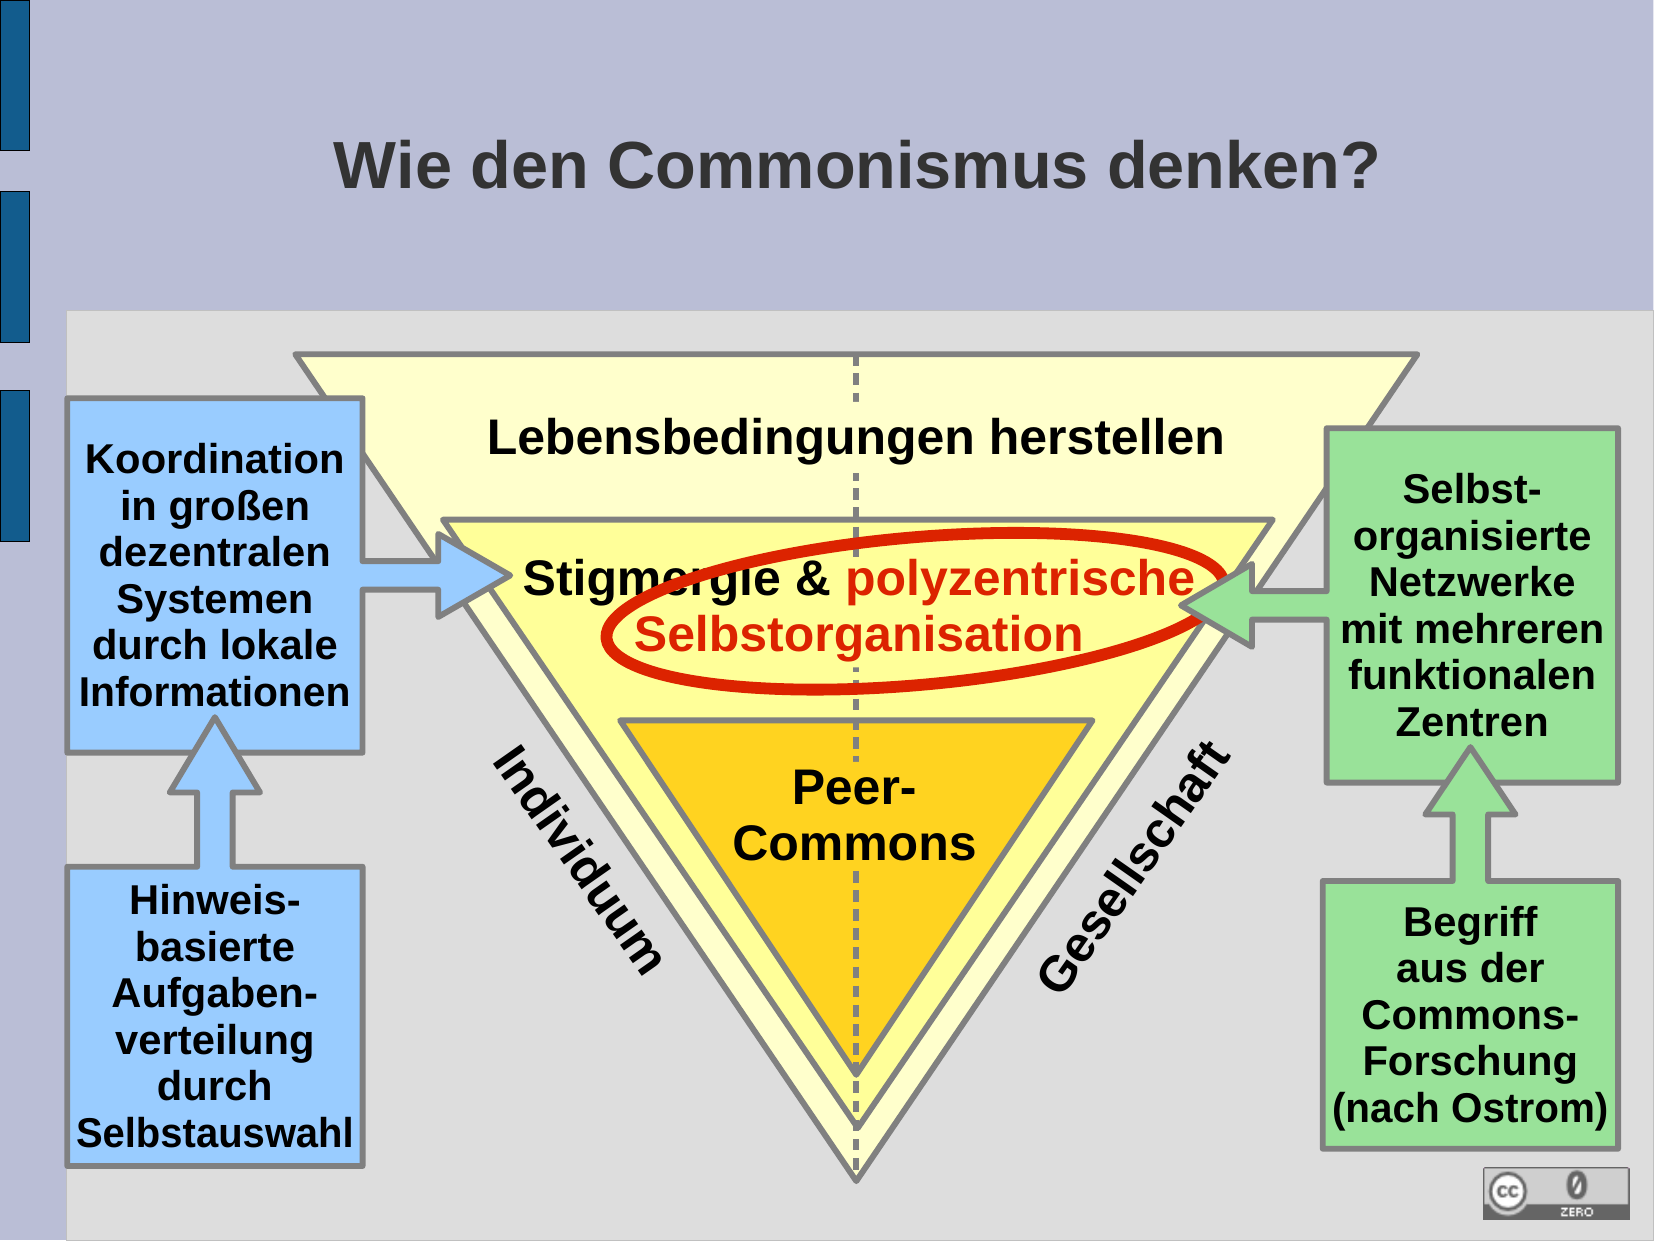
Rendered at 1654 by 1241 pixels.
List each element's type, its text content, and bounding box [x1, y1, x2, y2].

text_box Begriff aus der Commons- Forschung (nach Ostrom) [1322, 747, 1619, 1149]
text_box [295, 354, 1418, 591]
text_box Stigmergie & polyzentrische Selbstorganisation [613, 543, 1211, 671]
text_box Gesellschaft [1009, 713, 1256, 1023]
picture [1483, 1167, 1630, 1220]
text_box Stigmergie & polyzentrische Selbstorganisation [507, 543, 811, 671]
title Wie den Commonismus denken? [121, 61, 1595, 269]
text_box [1211, 624, 1228, 659]
text_box Stigmergie & polyzentrische Selbstorganisation [1064, 621, 1211, 671]
text_box [677, 671, 983, 683]
text_box Hinweis- basierte Aufgaben- verteilung durch Selbstauswahl [67, 717, 363, 1166]
text_box [510, 671, 1203, 1178]
text_box Selbst- organisierte Netzwerke mit mehreren funktionalen Zentren [1180, 428, 1619, 783]
text_box [1211, 574, 1217, 587]
text_box Peer- Commons [732, 759, 977, 873]
text_box Individuum [467, 718, 697, 1003]
text_box Lebensbedingungen herstellen [472, 401, 1241, 473]
text_box [930, 539, 1094, 543]
text_box Koordination in großen dezentralen Systemen durch lokale Informationen [67, 398, 511, 753]
text_box [464, 578, 507, 667]
